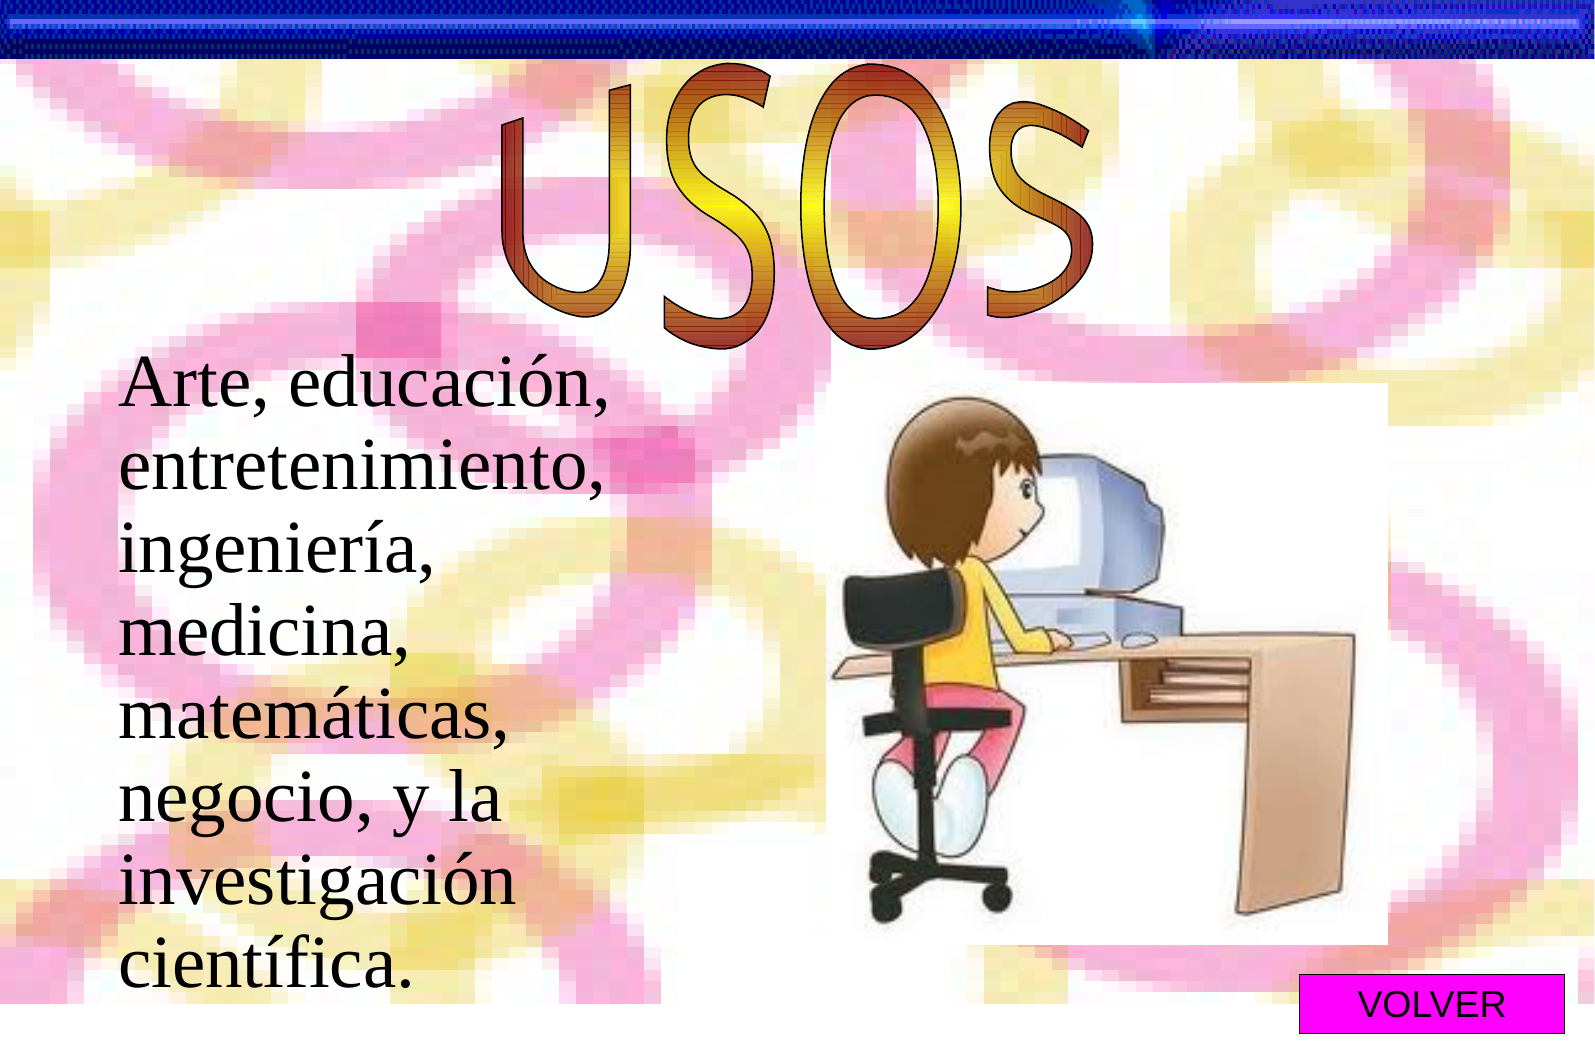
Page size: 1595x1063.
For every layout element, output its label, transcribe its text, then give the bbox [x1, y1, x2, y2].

text_box USOS [664, 63, 775, 349]
text_box USOS [987, 101, 1093, 318]
text_box USOS [501, 84, 631, 317]
text_box USOS [800, 64, 961, 350]
text_box VOLVER [1299, 974, 1565, 1034]
picture [0, 0, 1595, 1004]
text_box Arte, educación, entretenimiento, ingeniería, medicina, matemáticas, negocio, y la investigación científica. [118, 340, 650, 1004]
